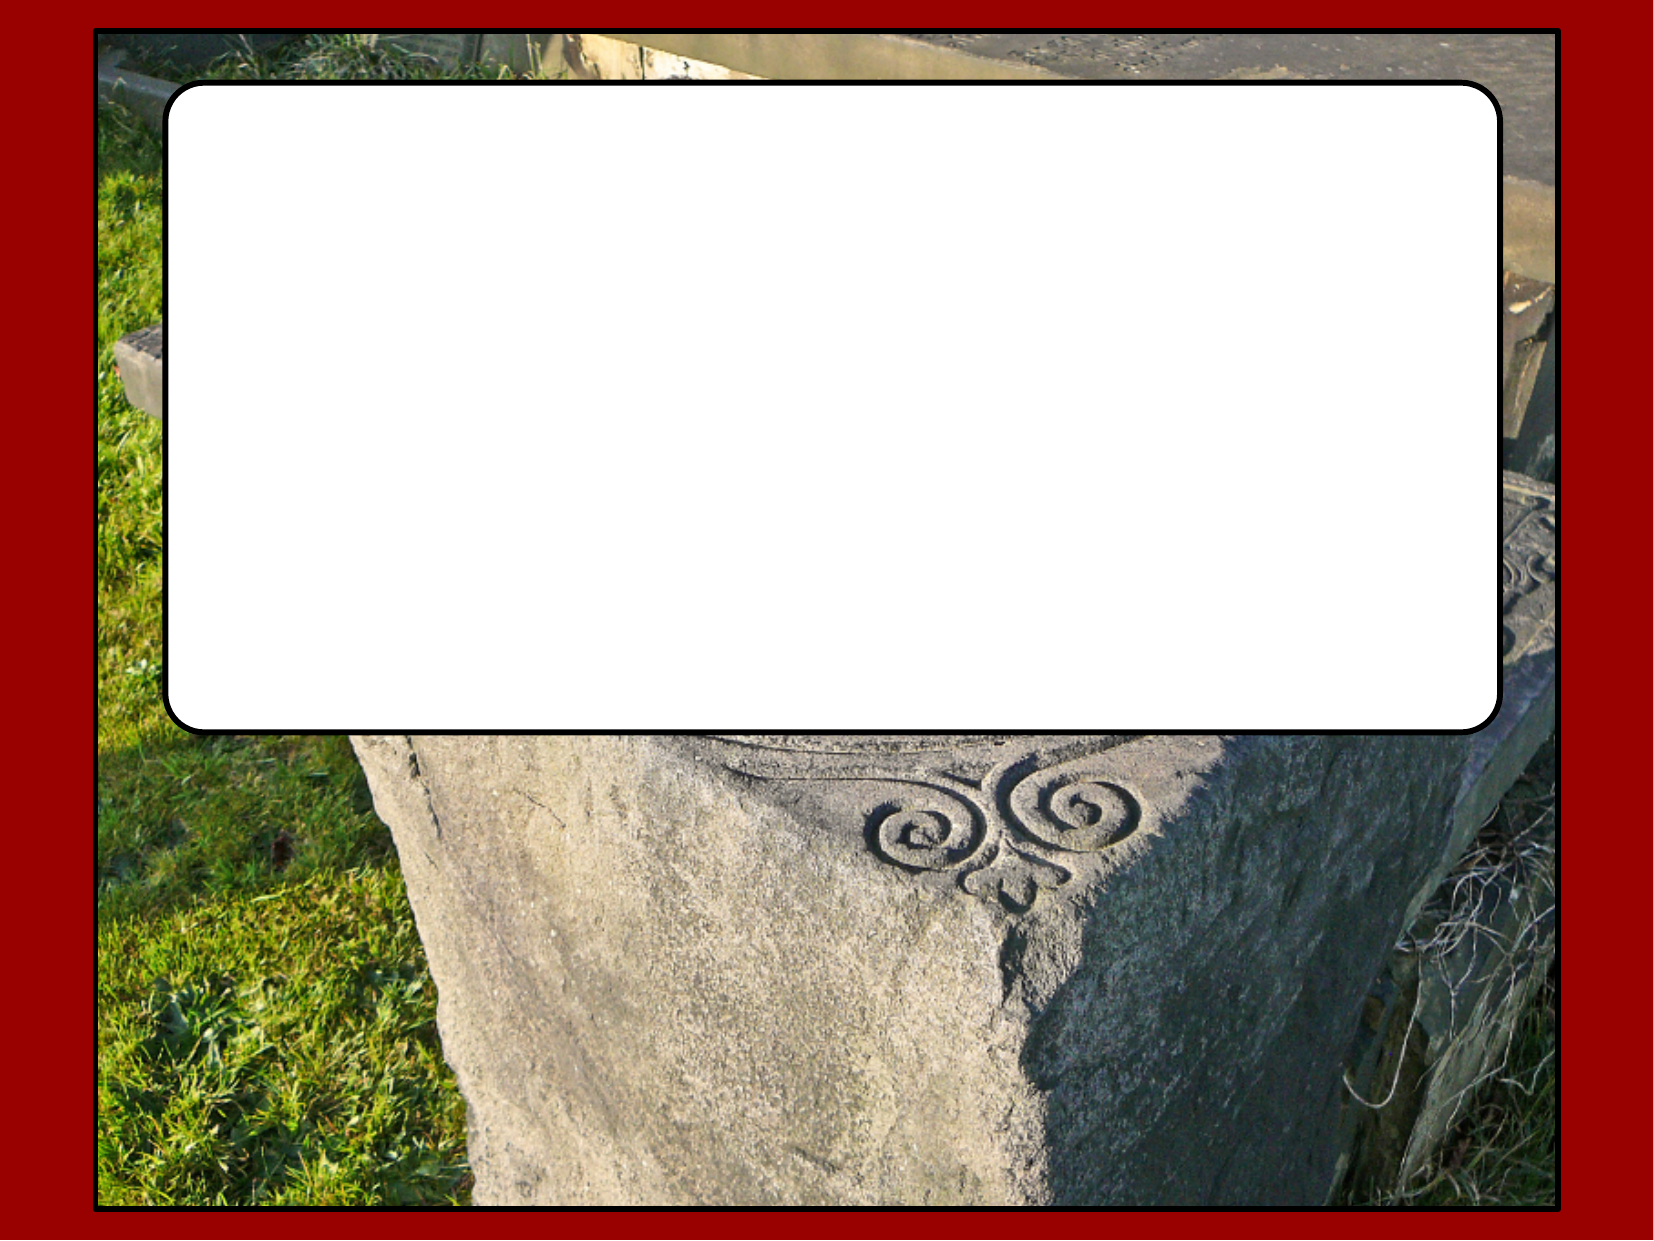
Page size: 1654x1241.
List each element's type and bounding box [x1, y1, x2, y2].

text_box [165, 82, 1501, 733]
picture [98, 33, 1556, 1207]
